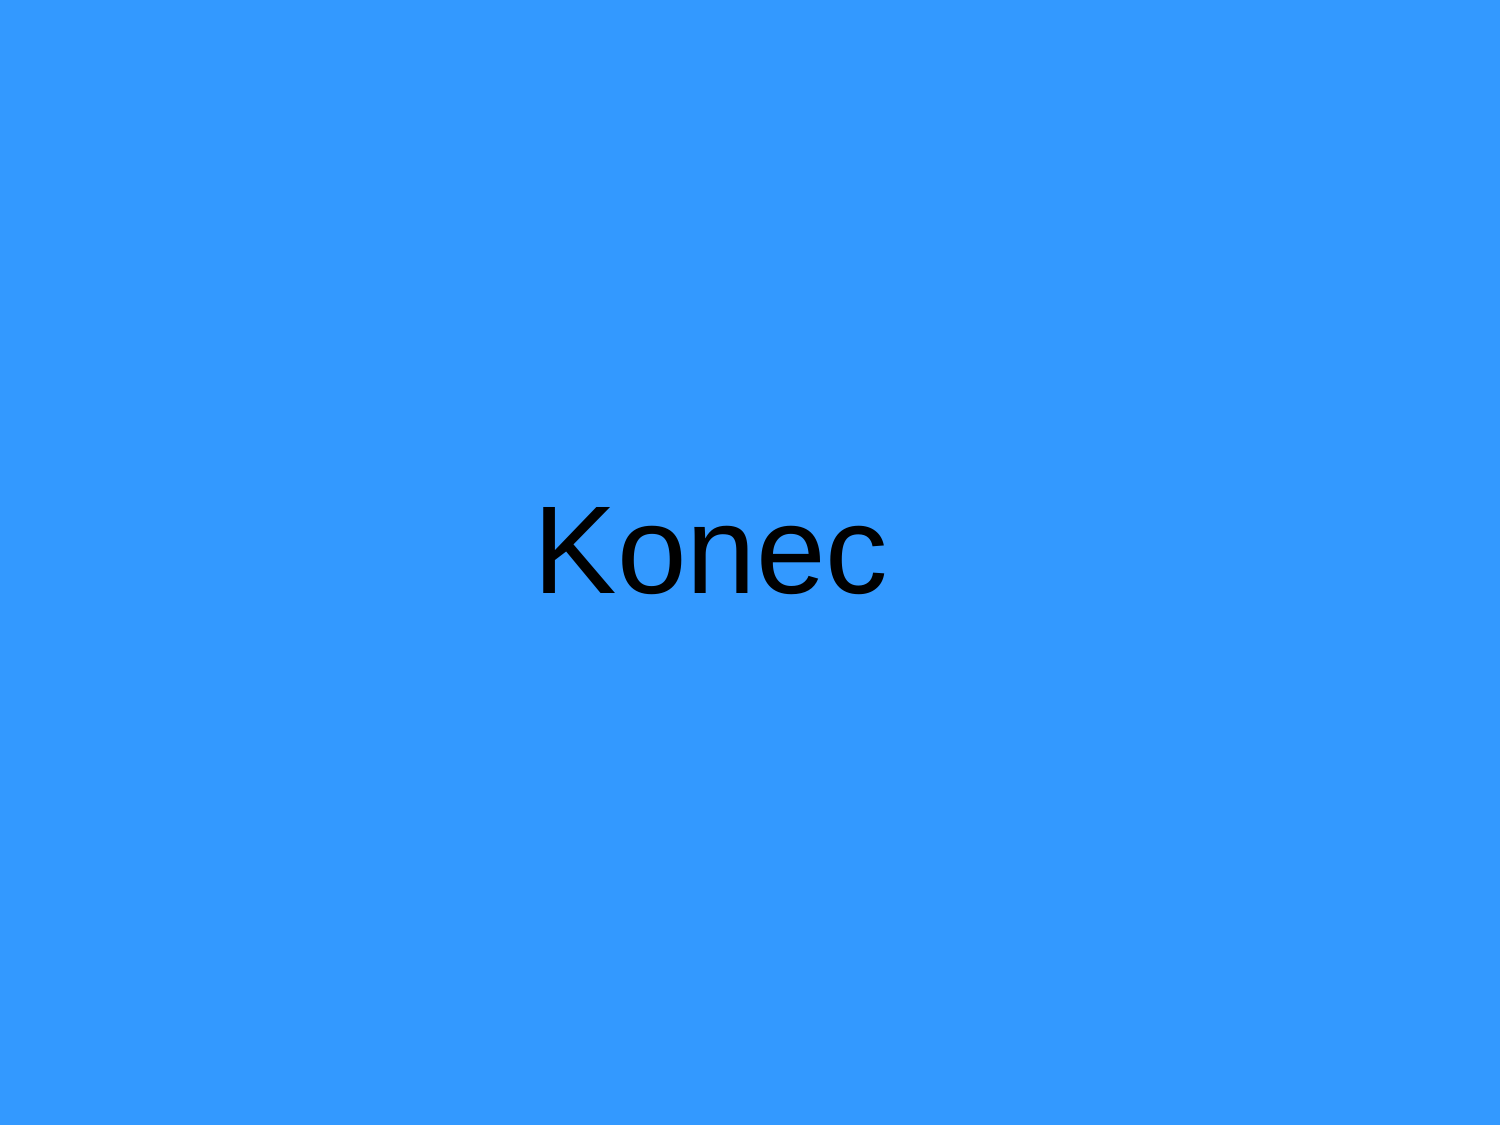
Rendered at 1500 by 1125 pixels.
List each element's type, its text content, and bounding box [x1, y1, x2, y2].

list Konec [75, 262, 1425, 1005]
